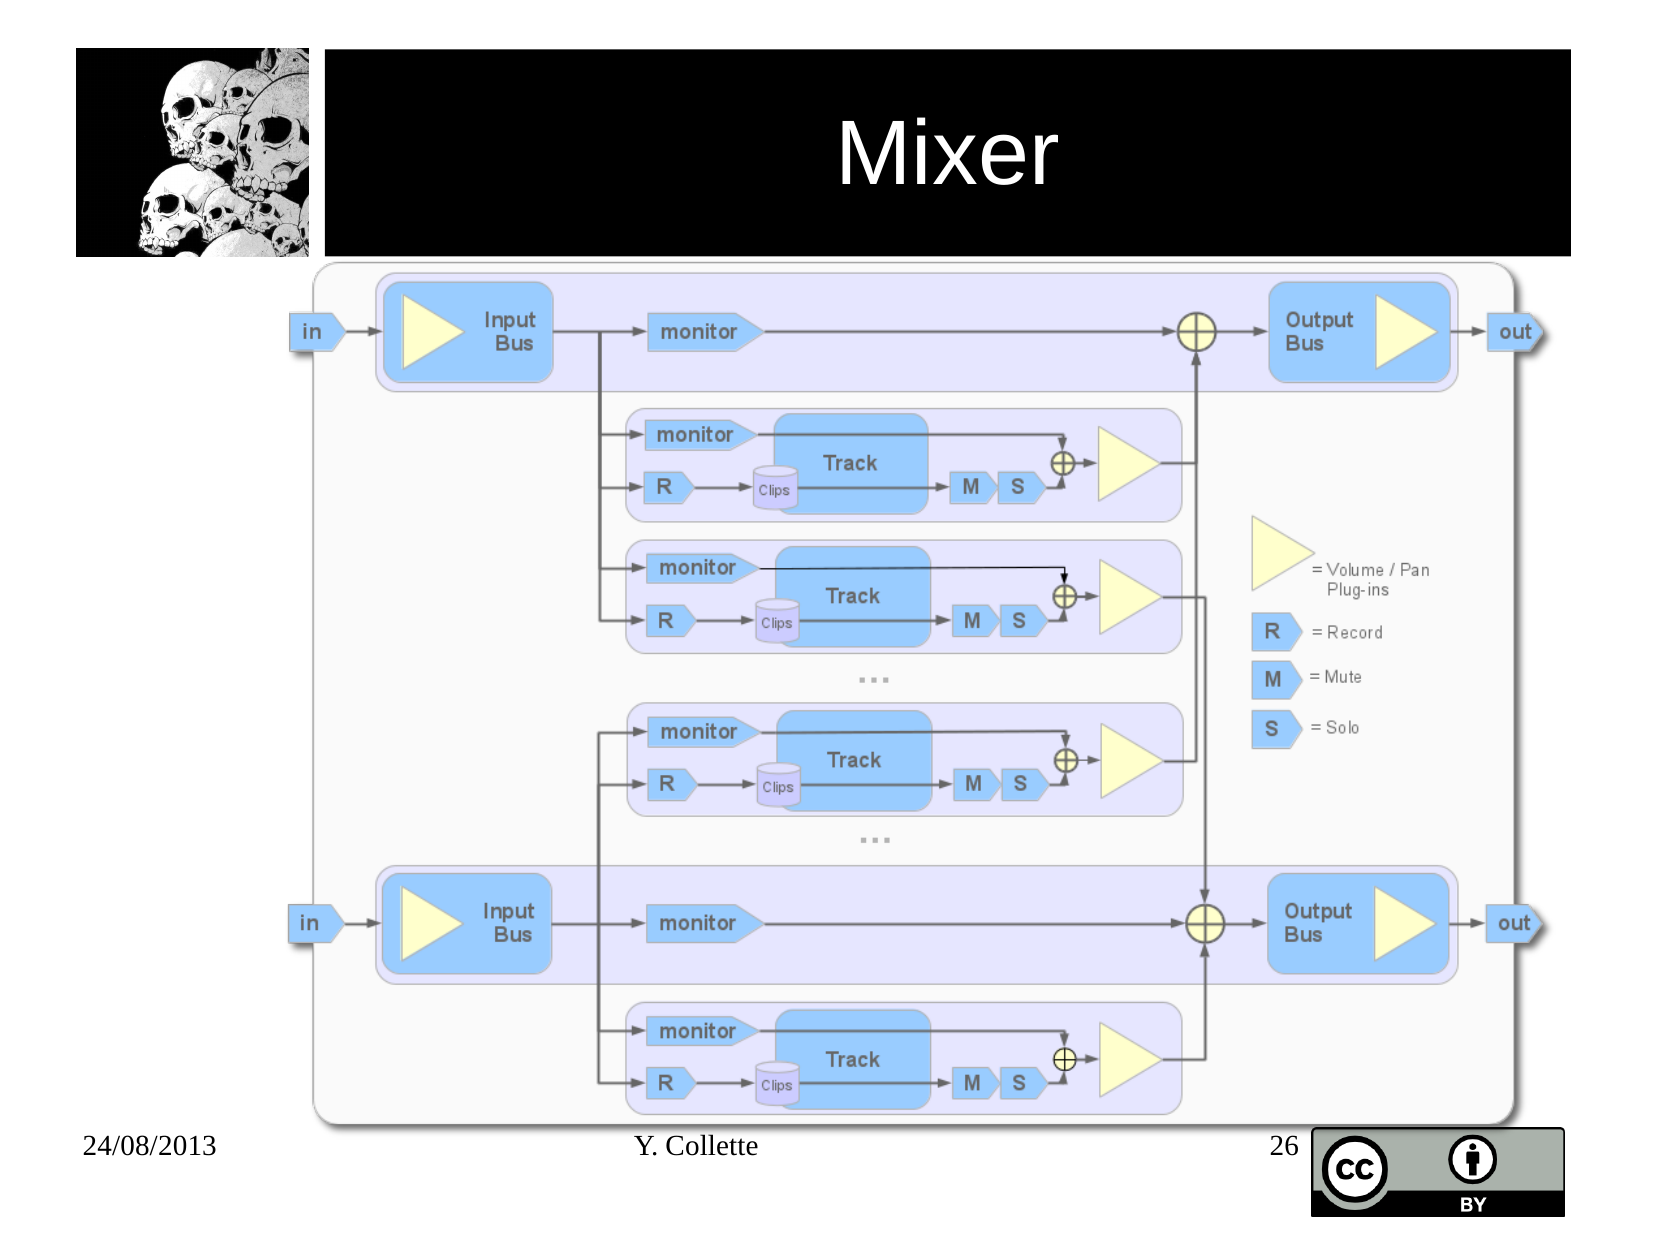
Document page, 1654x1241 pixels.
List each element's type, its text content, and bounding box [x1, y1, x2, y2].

picture [76, 48, 1565, 1217]
title Mixer [324, 49, 1571, 257]
